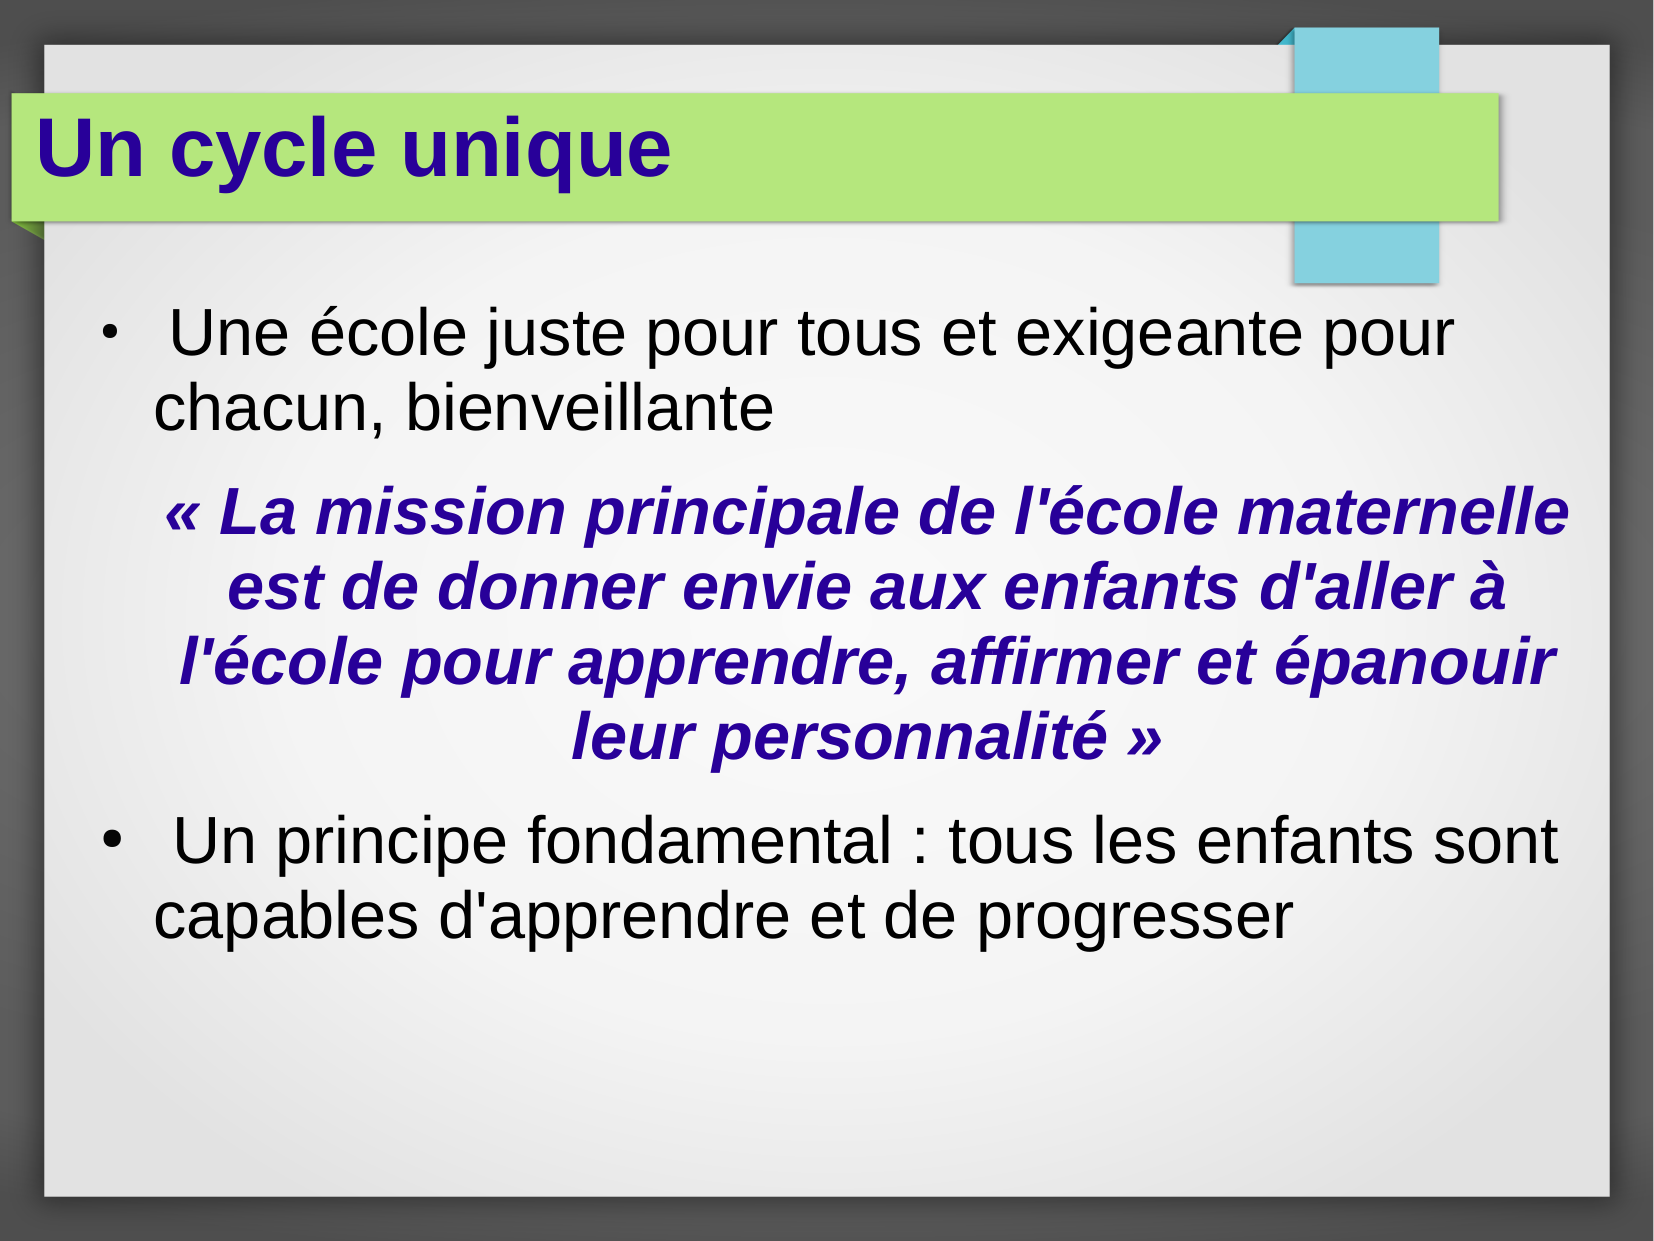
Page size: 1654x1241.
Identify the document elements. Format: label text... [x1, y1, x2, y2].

list Une école juste pour tous et exigeante pour chacun, bienveillante « La mission principale de l'école maternelle est de donner envie aux enfants d'aller à l'école pour apprendre, affirmer et épanouir leur personnalité » Un principe fondamental : tous les enfants sont capables d'apprendre et de progresser [82, 295, 1583, 1159]
picture [0, 0, 1654, 1241]
title Un cycle unique [35, 94, 1607, 201]
